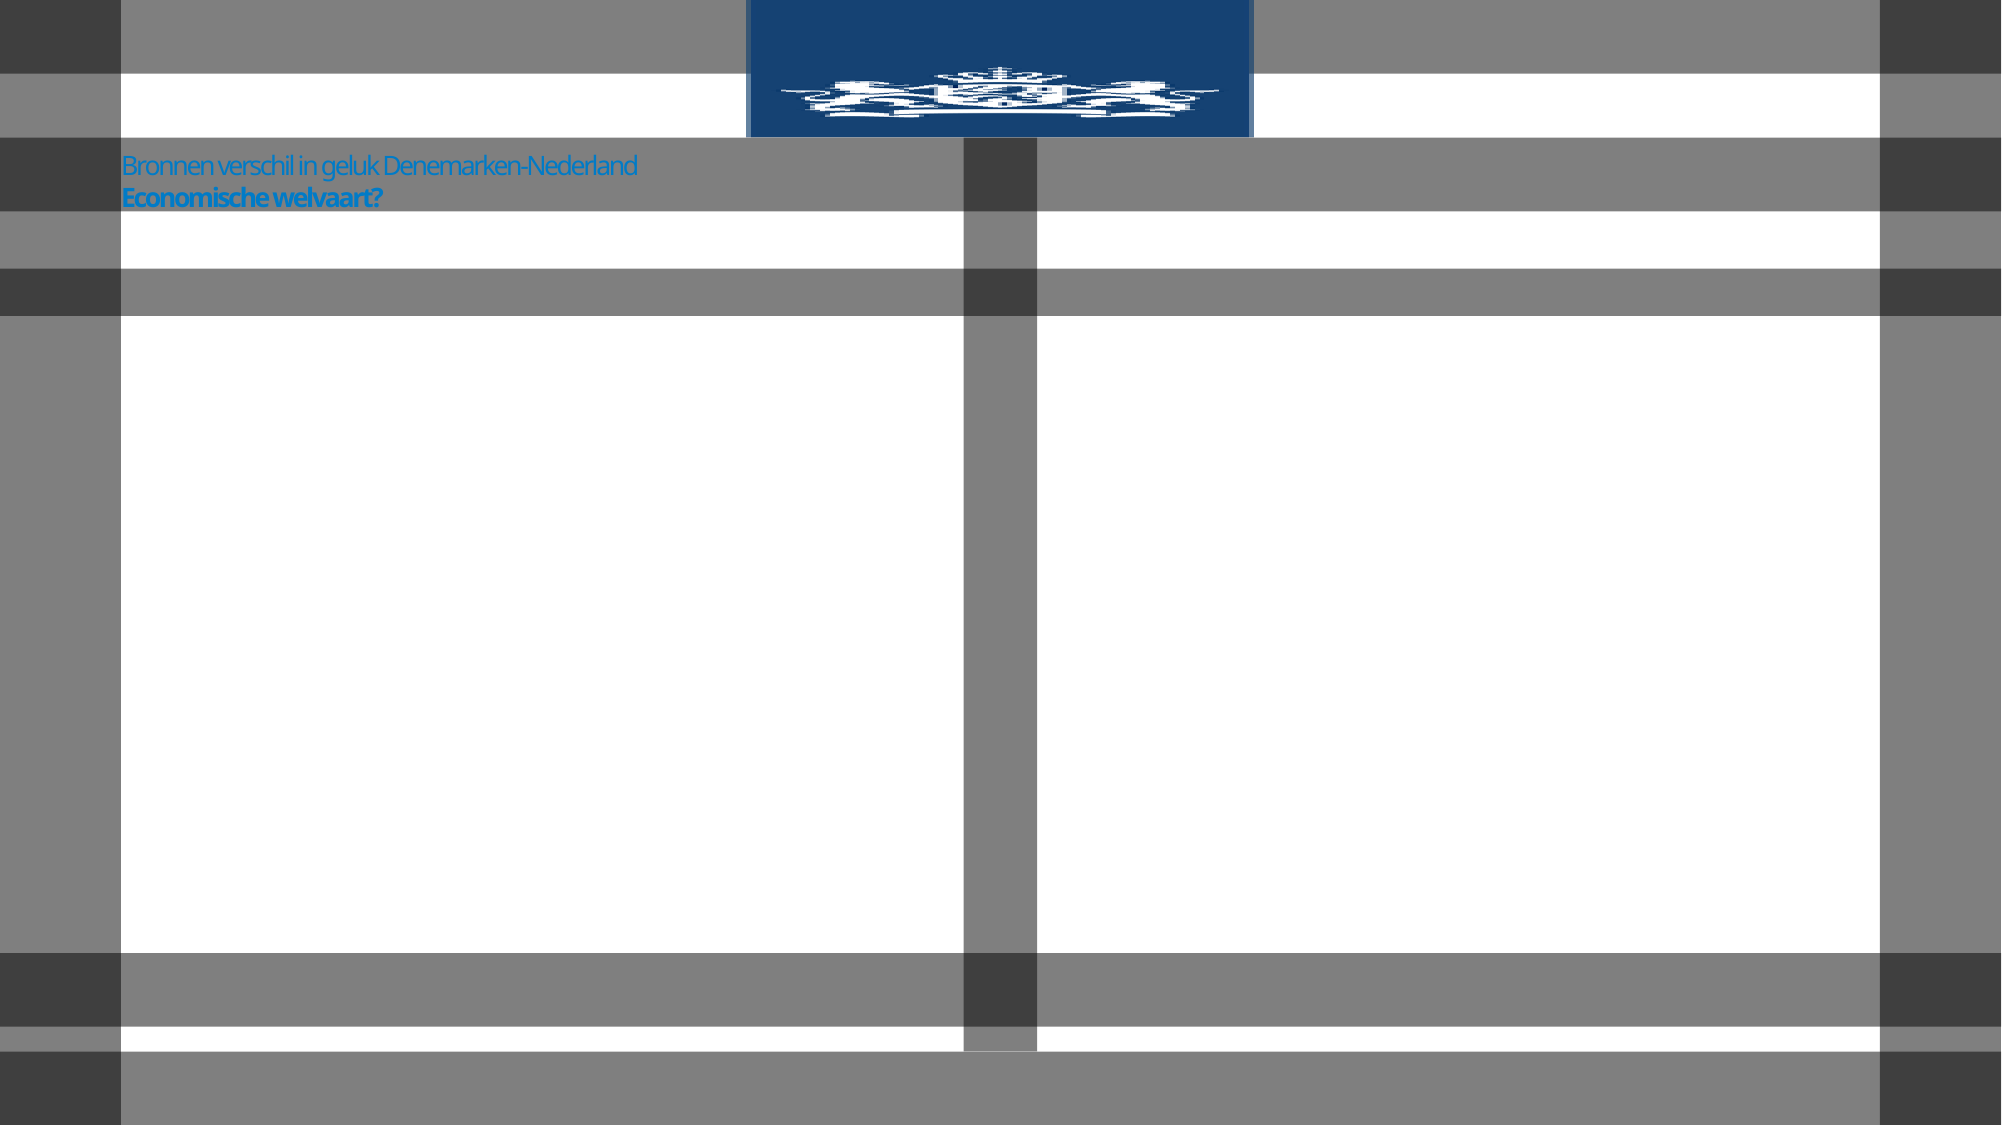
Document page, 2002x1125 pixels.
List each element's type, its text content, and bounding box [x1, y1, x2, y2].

title Bronnen verschil in geluk Denemarken-Nederland Economische welvaart? [121, 149, 1880, 215]
